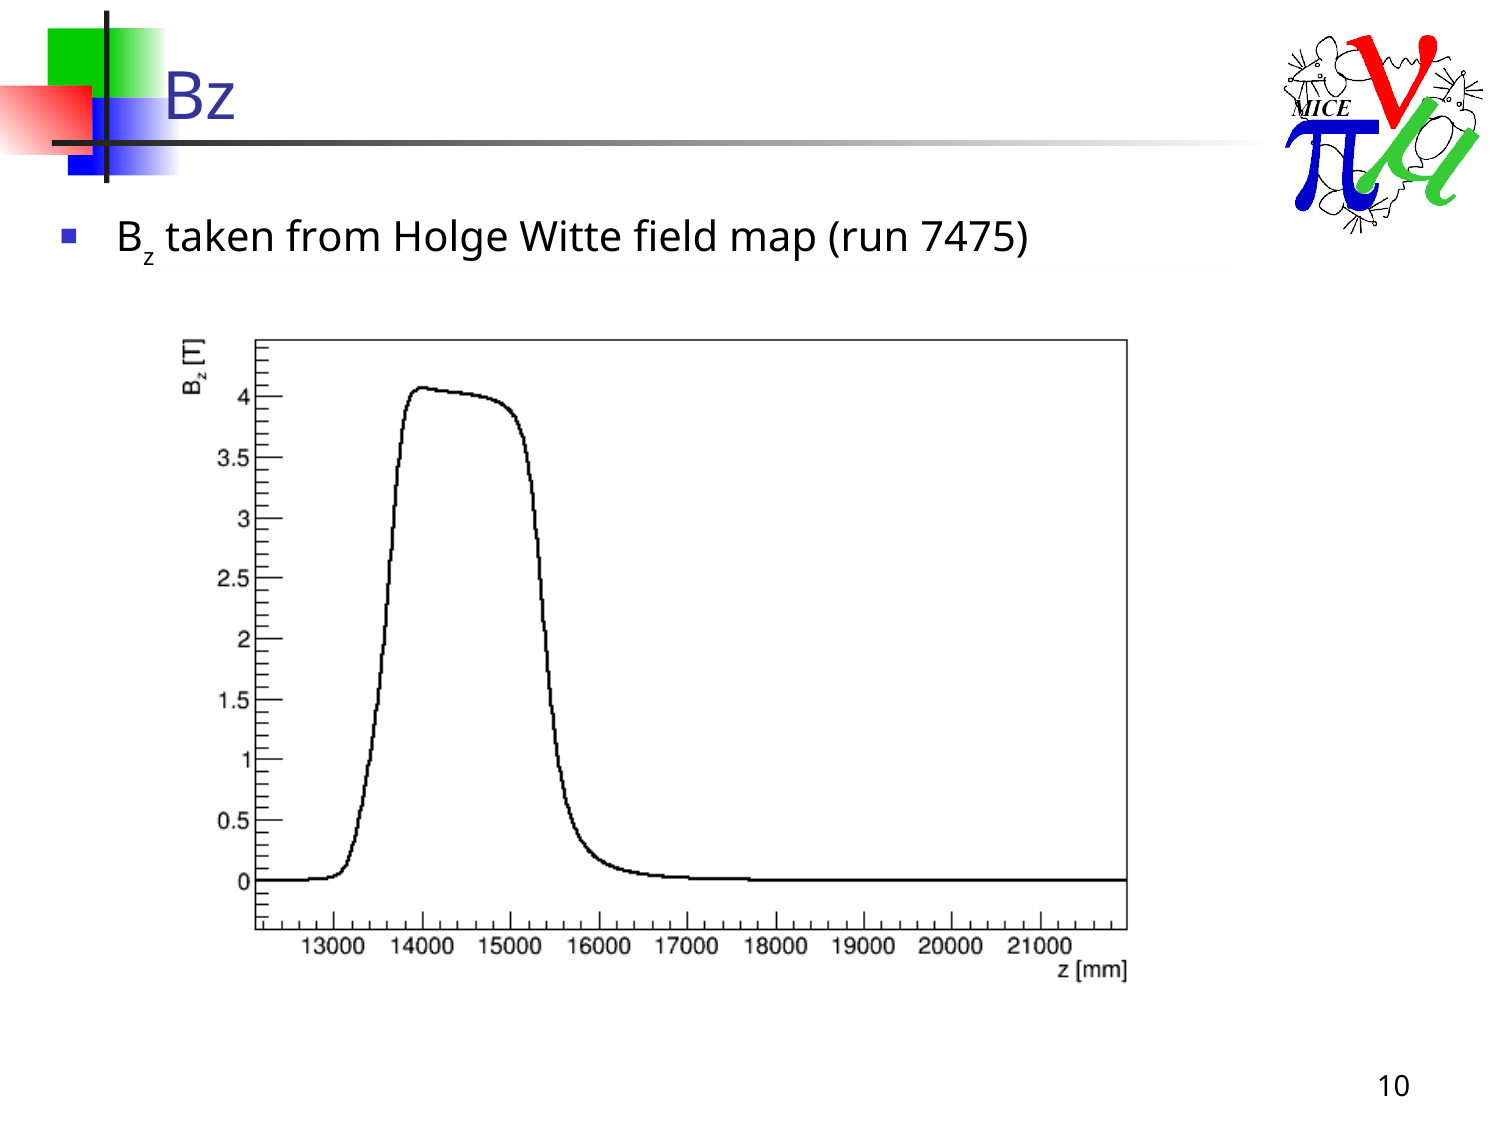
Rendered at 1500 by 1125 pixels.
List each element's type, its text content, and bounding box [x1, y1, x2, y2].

list Bz taken from Holge Witte field map (run 7475) [59, 206, 1477, 861]
picture [147, 861, 1236, 1004]
picture [1264, 5, 1500, 251]
title Bz [162, 0, 1441, 188]
